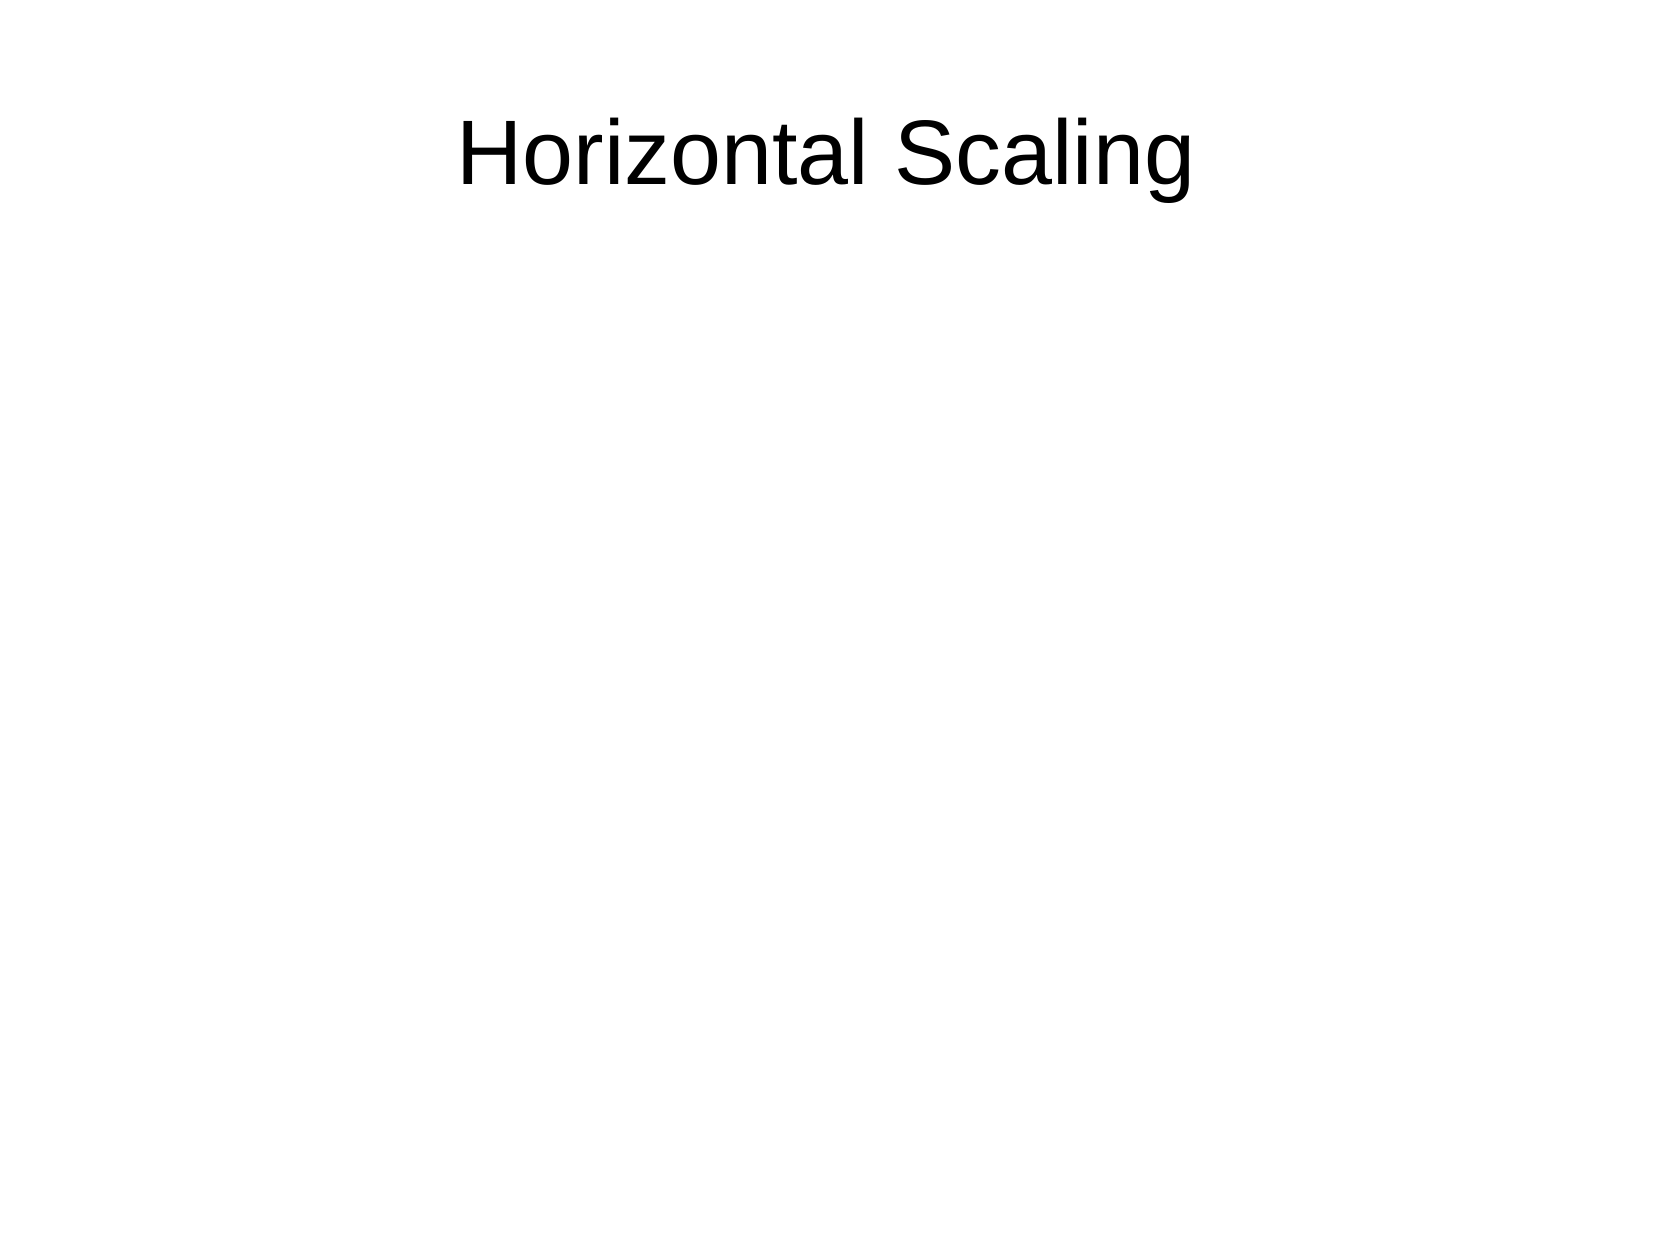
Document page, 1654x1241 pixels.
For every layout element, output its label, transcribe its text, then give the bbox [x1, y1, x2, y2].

title Horizontal Scaling [82, 49, 1571, 257]
